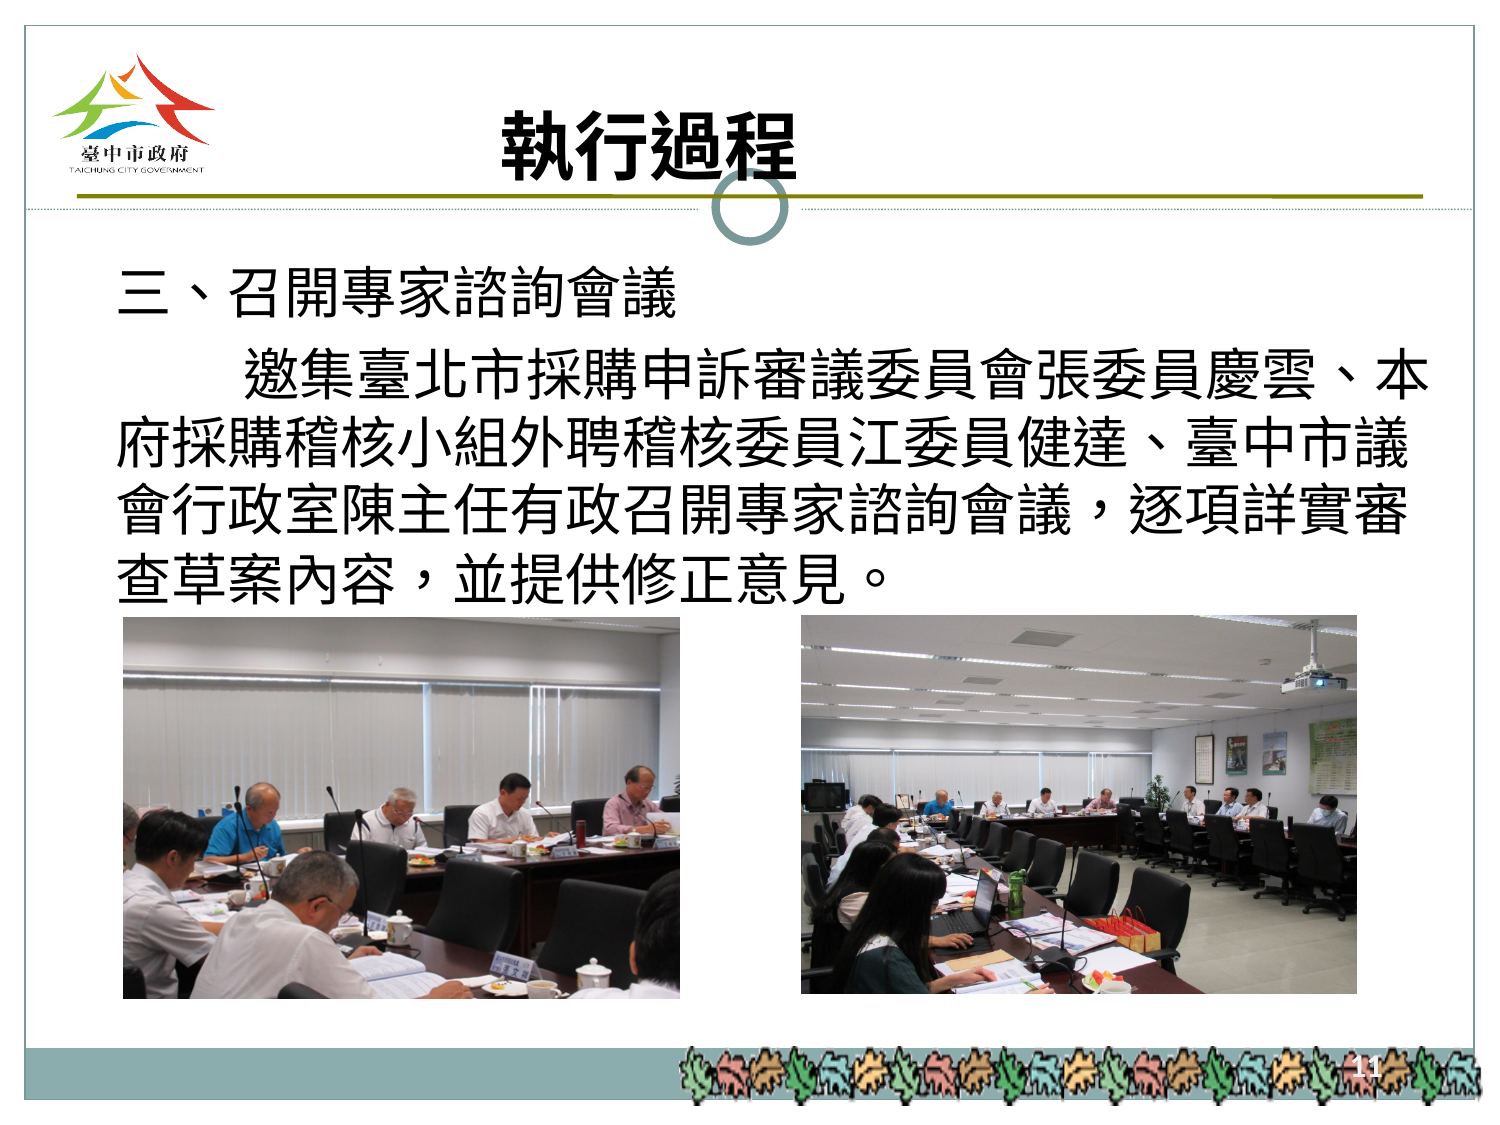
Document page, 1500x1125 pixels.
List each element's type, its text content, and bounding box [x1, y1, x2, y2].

picture [49, 42, 218, 183]
title 執行過程 [312, 72, 1500, 197]
text_box [1328, 1028, 1404, 1101]
picture [679, 1046, 1483, 1106]
picture [801, 615, 1357, 994]
picture [123, 617, 680, 999]
list 三、召開專家諮詢會議 邀集臺北市採購申訴審議委員會張委員慶雲、本府採購稽核小組外聘稽核委員江委員健達、臺中市議會行政室陳主任有政召開專家諮詢會議，逐項詳實審查草案內容，並提供修正意見。 [100, 249, 1447, 1047]
